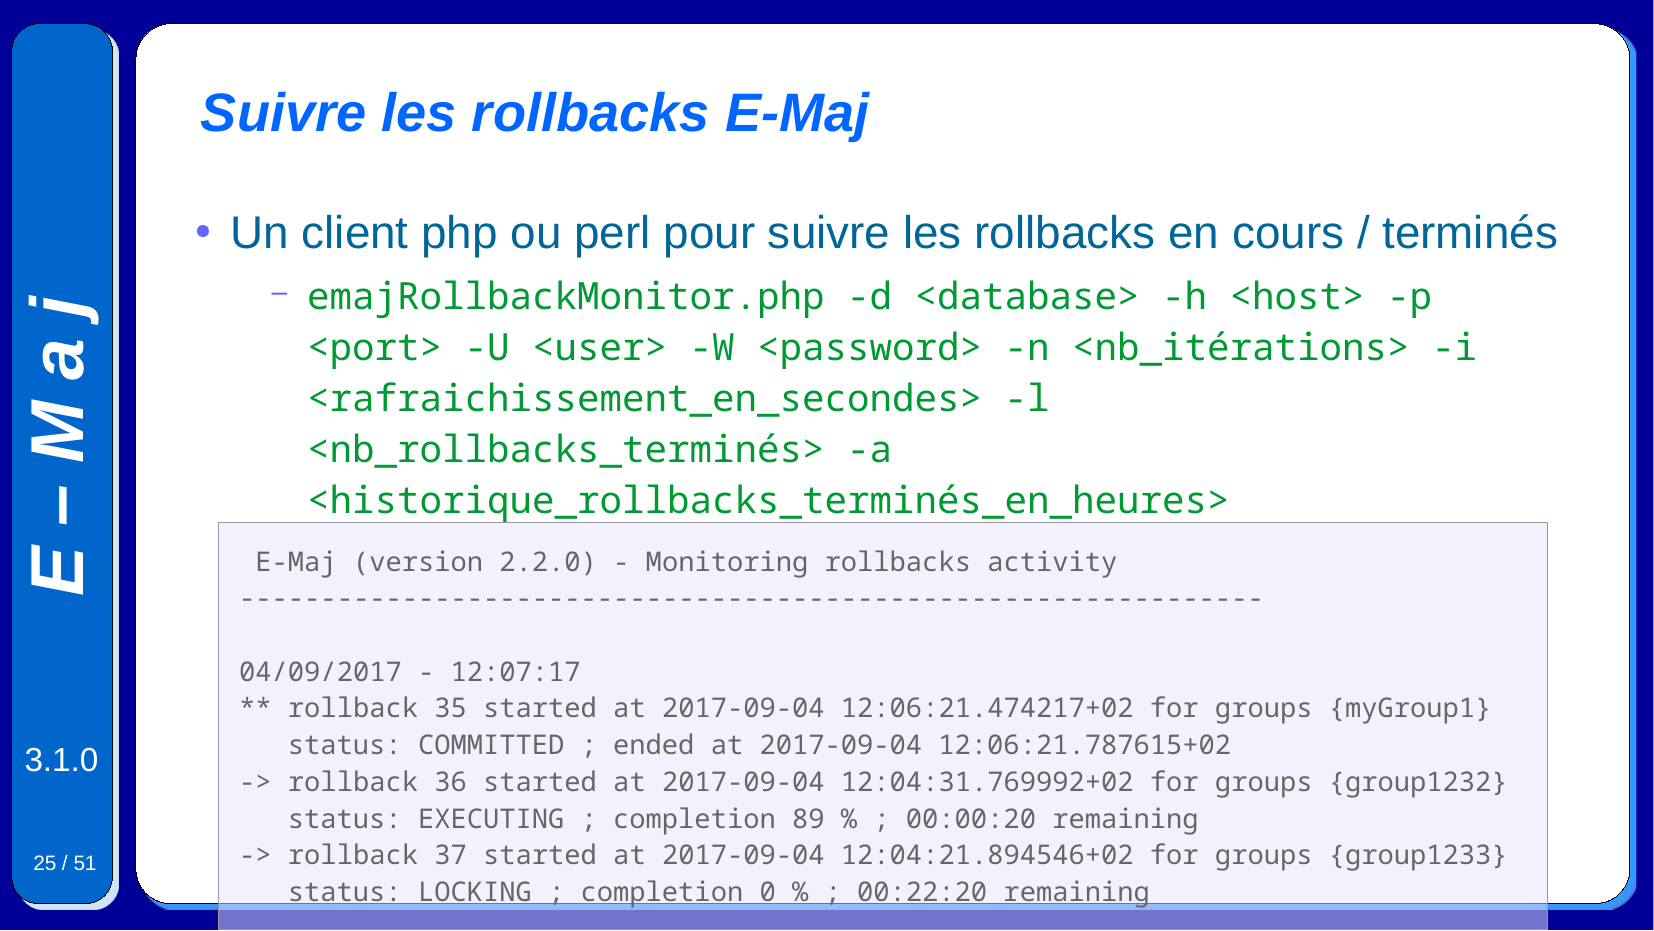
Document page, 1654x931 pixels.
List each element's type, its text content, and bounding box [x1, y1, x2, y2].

title Suivre les rollbacks E-Maj [200, 34, 1575, 191]
list Un client php ou perl pour suivre les rollbacks en cours / terminés emajRollbackMonitor.php -d <database> -h <host> -p <port> -U <user> -W <password> -n <nb_itérations> -i <rafraichissement_en_secondes> -l <nb_rollbacks_terminés> -a <historique_rollbacks_terminés_en_heures> [177, 206, 1587, 502]
text_box E-Maj (version 2.2.0) - Monitoring rollbacks activity --------------------------------------------------------------- 04/09/2017 - 12:07:17 ** rollback 35 started at 2017-09-04 12:06:21.474217+02 for groups {myGroup1} status: COMMITTED ; ended at 2017-09-04 12:06:21.787615+02 -> rollback 36 started at 2017-09-04 12:04:31.769992+02 for groups {group1232} status: EXECUTING ; completion 89 % ; 00:00:20 remaining -> rollback 37 started at 2017-09-04 12:04:21.894546+02 for groups {group1233} status: LOCKING ; completion 0 % ; 00:22:20 remaining [218, 522, 1548, 878]
